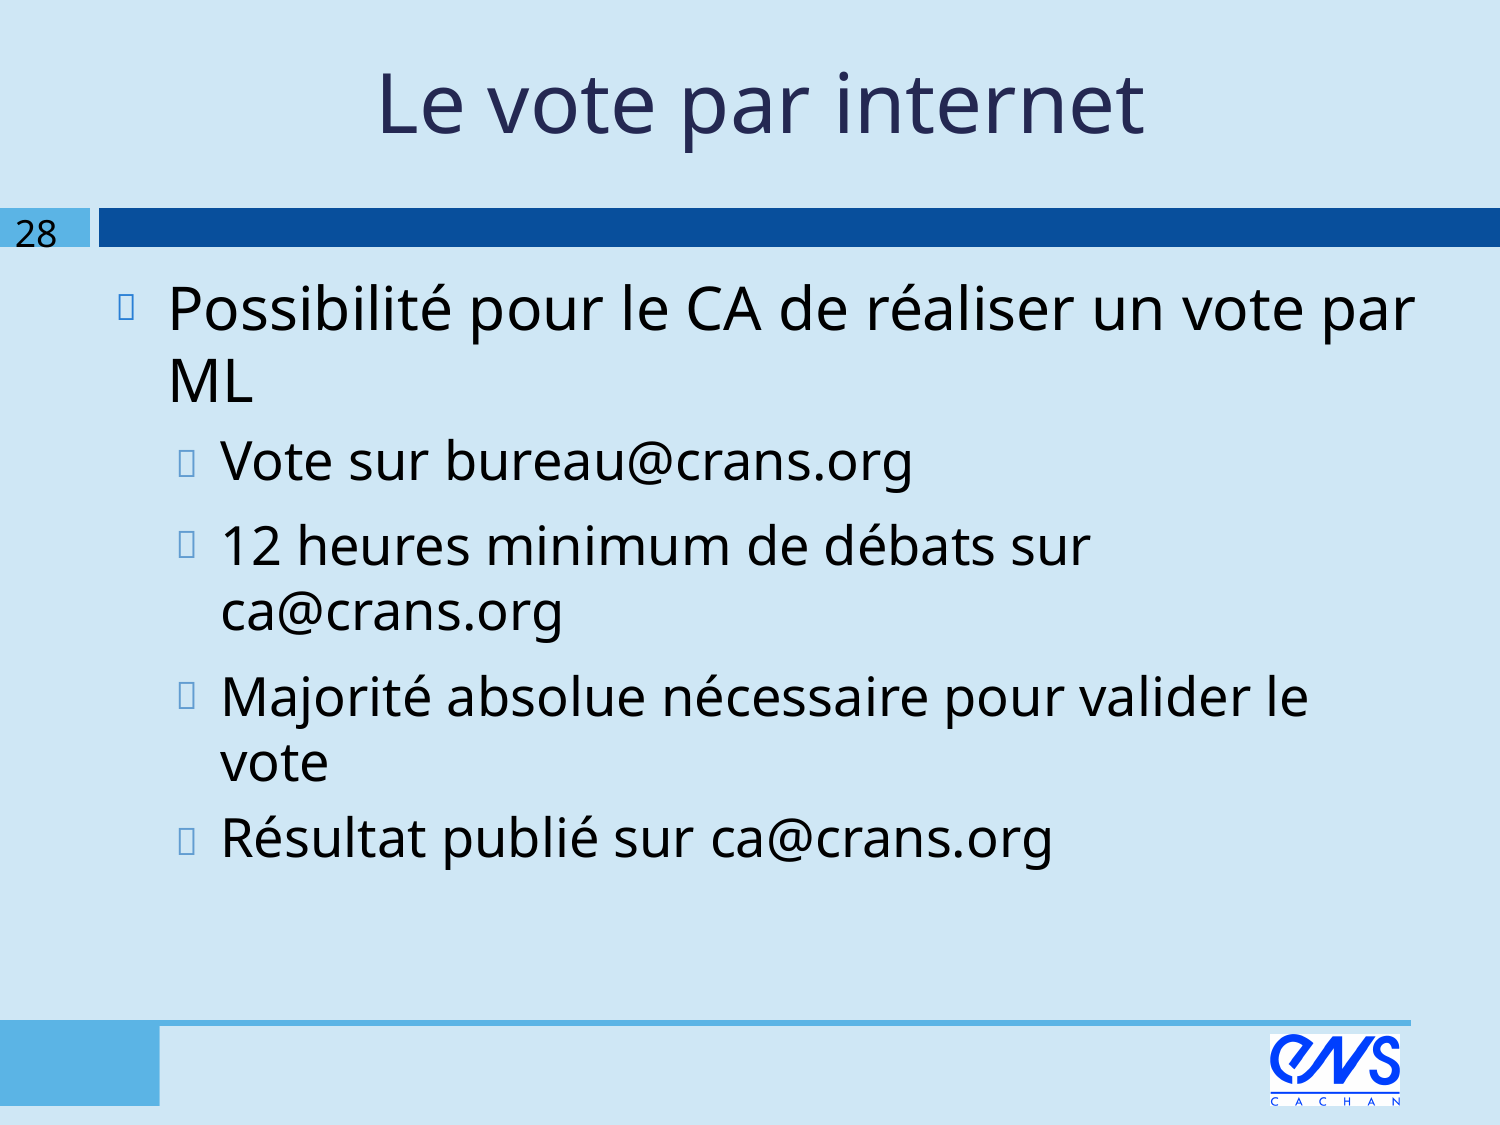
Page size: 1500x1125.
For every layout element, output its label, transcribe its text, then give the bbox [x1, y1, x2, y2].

slide_number <numéro> [0, 202, 88, 243]
title Le vote par internet [106, 42, 1438, 212]
list Possibilité pour le CA de réaliser un vote par ML Vote sur bureau@crans.org 12 heures minimum de débats sur ca@crans.org Majorité absolue nécessaire pour valider le vote Résultat publié sur ca@crans.org [100, 262, 1438, 1000]
picture [0, 243, 17, 247]
picture [1270, 1034, 1400, 1106]
picture [20, 243, 42, 247]
picture [51, 208, 1500, 247]
